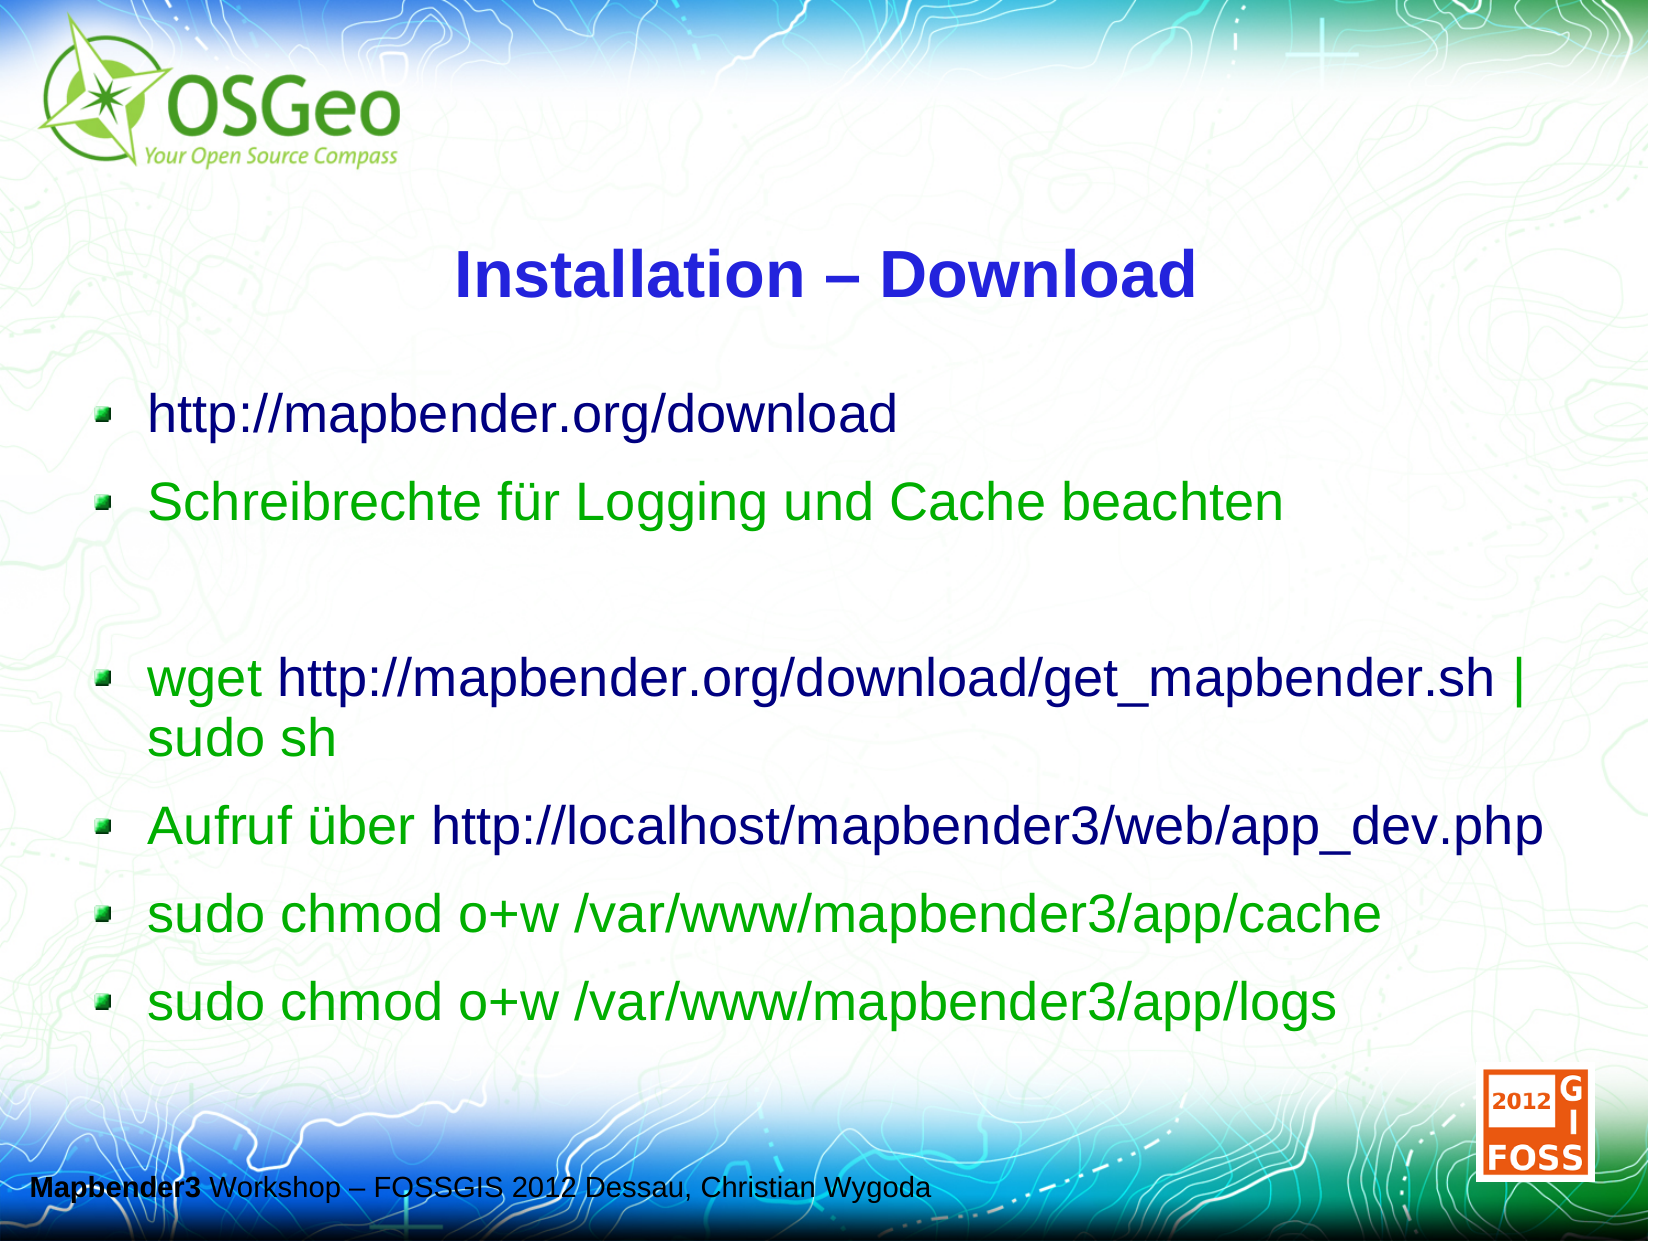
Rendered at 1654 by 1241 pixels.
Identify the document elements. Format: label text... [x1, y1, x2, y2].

title Installation – Download [82, 200, 1571, 349]
picture [0, 0, 1648, 1241]
list http://mapbender.org/download Schreibrechte für Logging und Cache beachten wget http://mapbender.org/download/get_mapbender.sh | sudo sh Aufruf über http://localhost/mapbender3/web/app_dev.php sudo chmod o+w /var/www/mapbender3/app/cache sudo chmod o+w /var/www/mapbender3/app/logs [76, 383, 1565, 1203]
